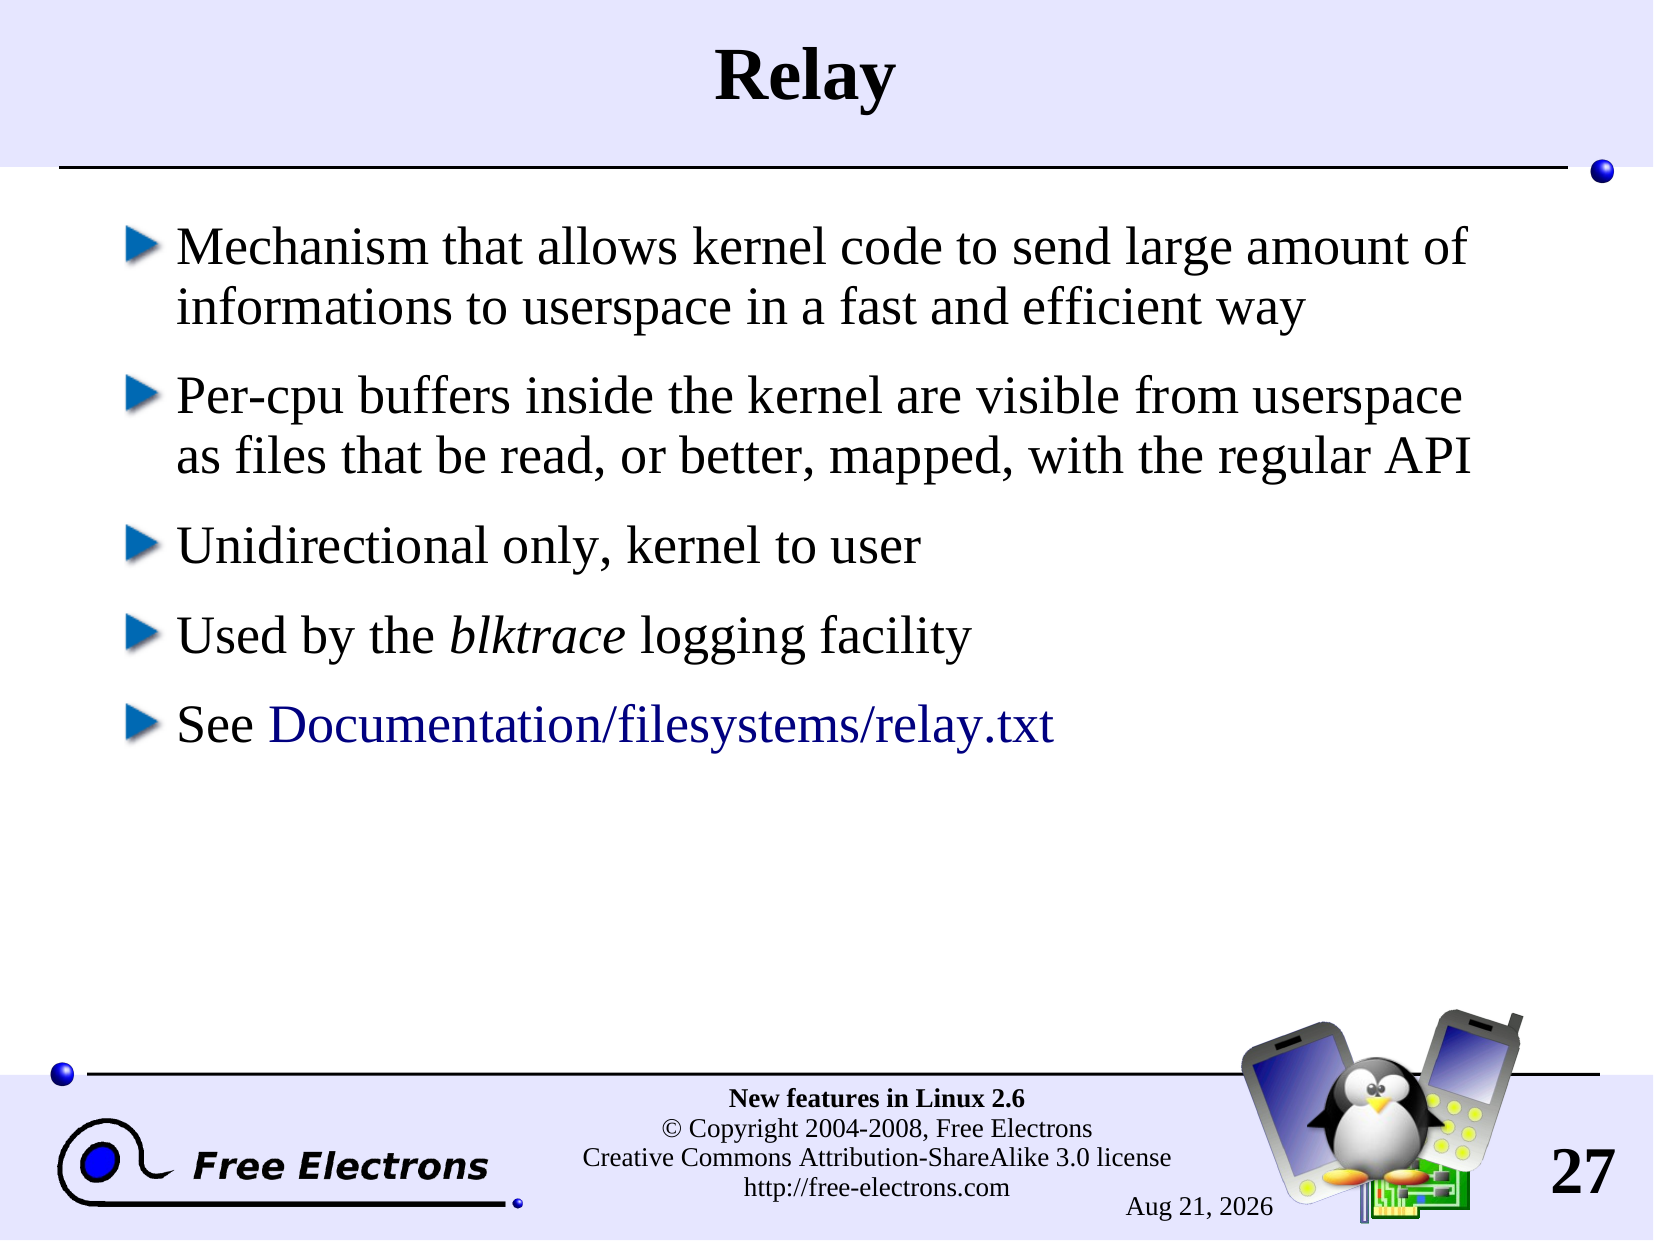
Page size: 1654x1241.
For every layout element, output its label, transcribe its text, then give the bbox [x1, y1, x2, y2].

title Relay [60, 25, 1551, 124]
picture [50, 1107, 527, 1216]
list Mechanism that allows kernel code to send large amount of informations to userspace in a fast and efficient way Per-cpu buffers inside the kernel are visible from userspace as files that be read, or better, mapped, with the regular API Unidirectional only, kernel to user Used by the blktrace logging facility See Documentation/filesystems/relay.txt [105, 216, 1518, 1066]
picture [1231, 1007, 1538, 1241]
